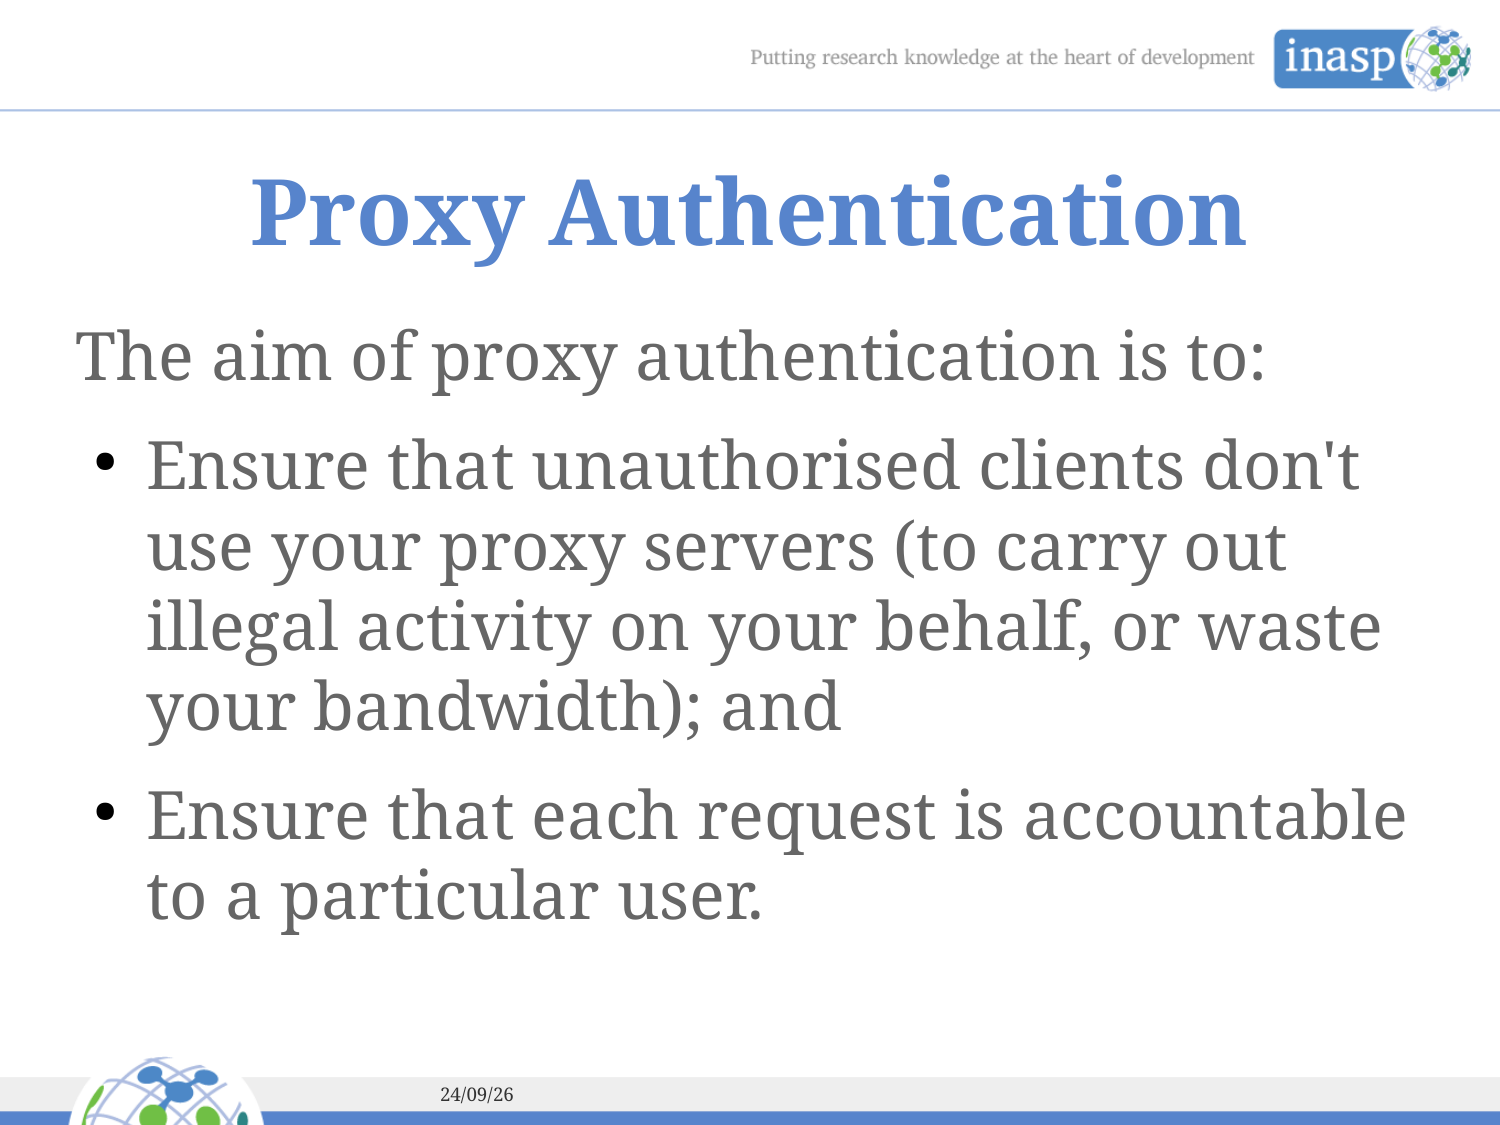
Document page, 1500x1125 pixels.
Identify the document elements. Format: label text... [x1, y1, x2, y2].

list The aim of proxy authentication is to: Ensure that unauthorised clients don't use your proxy servers (to carry out illegal activity on your behalf, or waste your bandwidth); and Ensure that each request is accountable to a particular user. [75, 313, 1426, 967]
title Proxy Authentication [75, 129, 1426, 313]
picture [0, 0, 1500, 1125]
